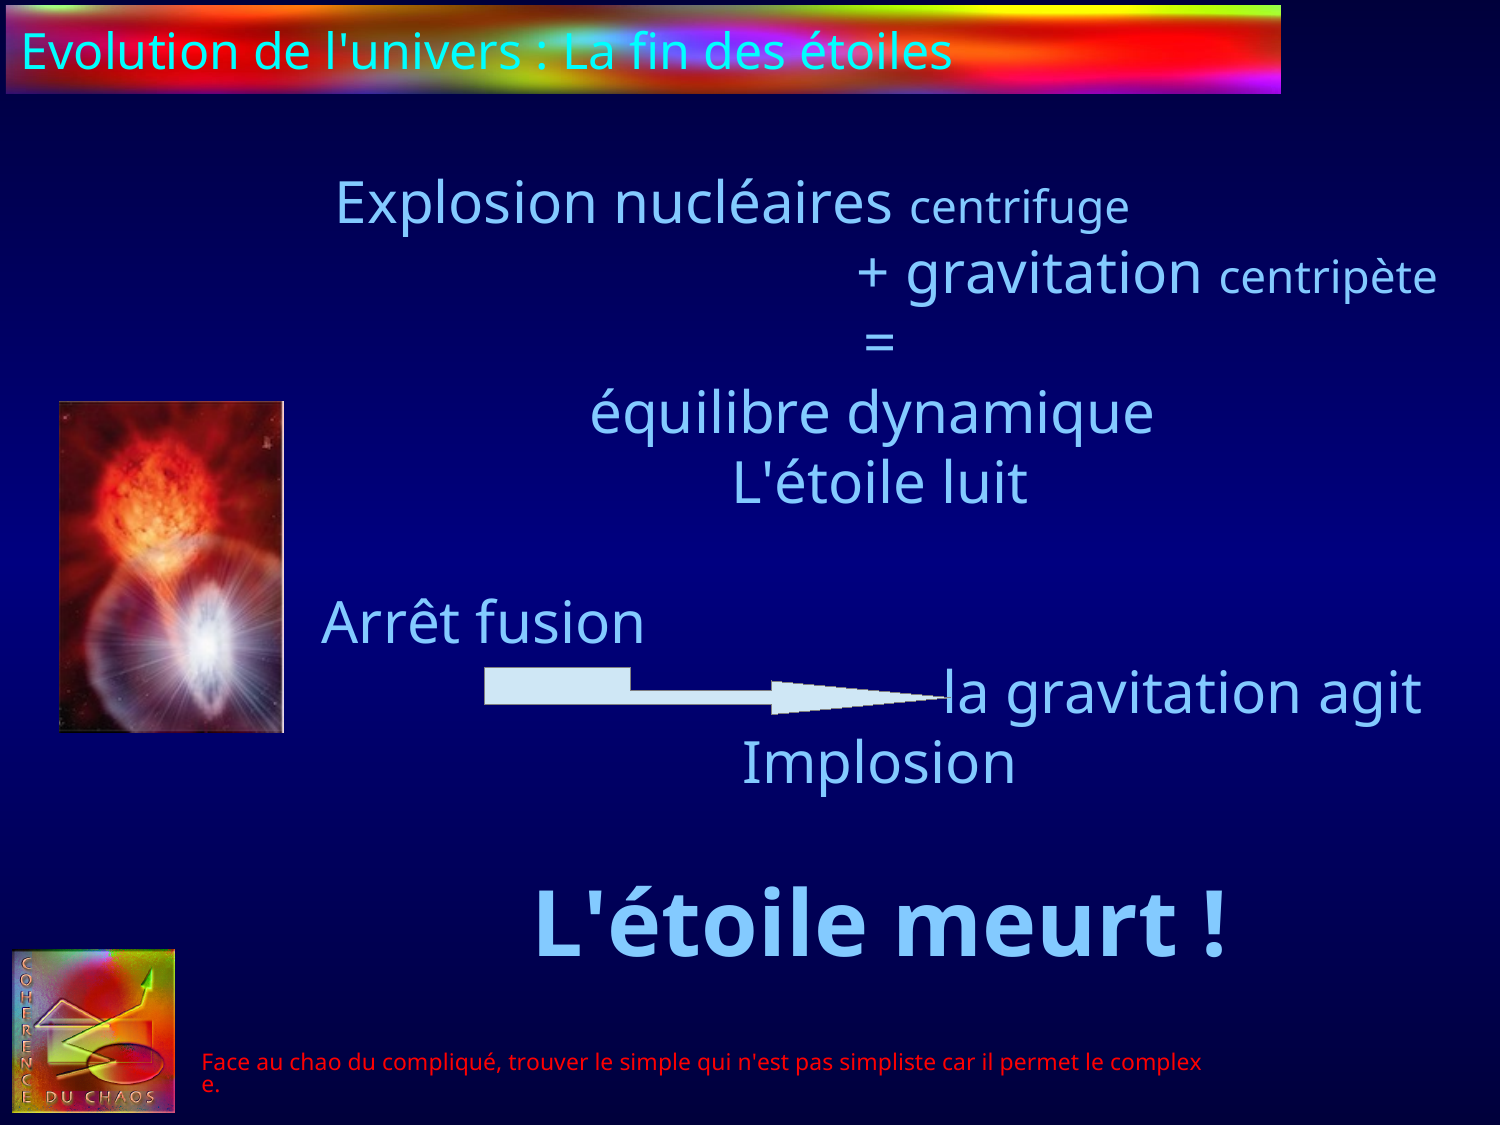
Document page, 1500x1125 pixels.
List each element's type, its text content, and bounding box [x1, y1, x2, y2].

text_box Explosion nucléaires centrifuge + gravitation centripète = équilibre dynamique L'étoile luit Arrêt fusion la gravitation agit Implosion L'étoile meurt ! [307, 157, 1453, 1043]
picture [12, 949, 175, 1113]
text_box [484, 667, 951, 715]
title Evolution de l'univers : La fin des étoiles [5, 5, 1281, 94]
picture [59, 401, 284, 733]
